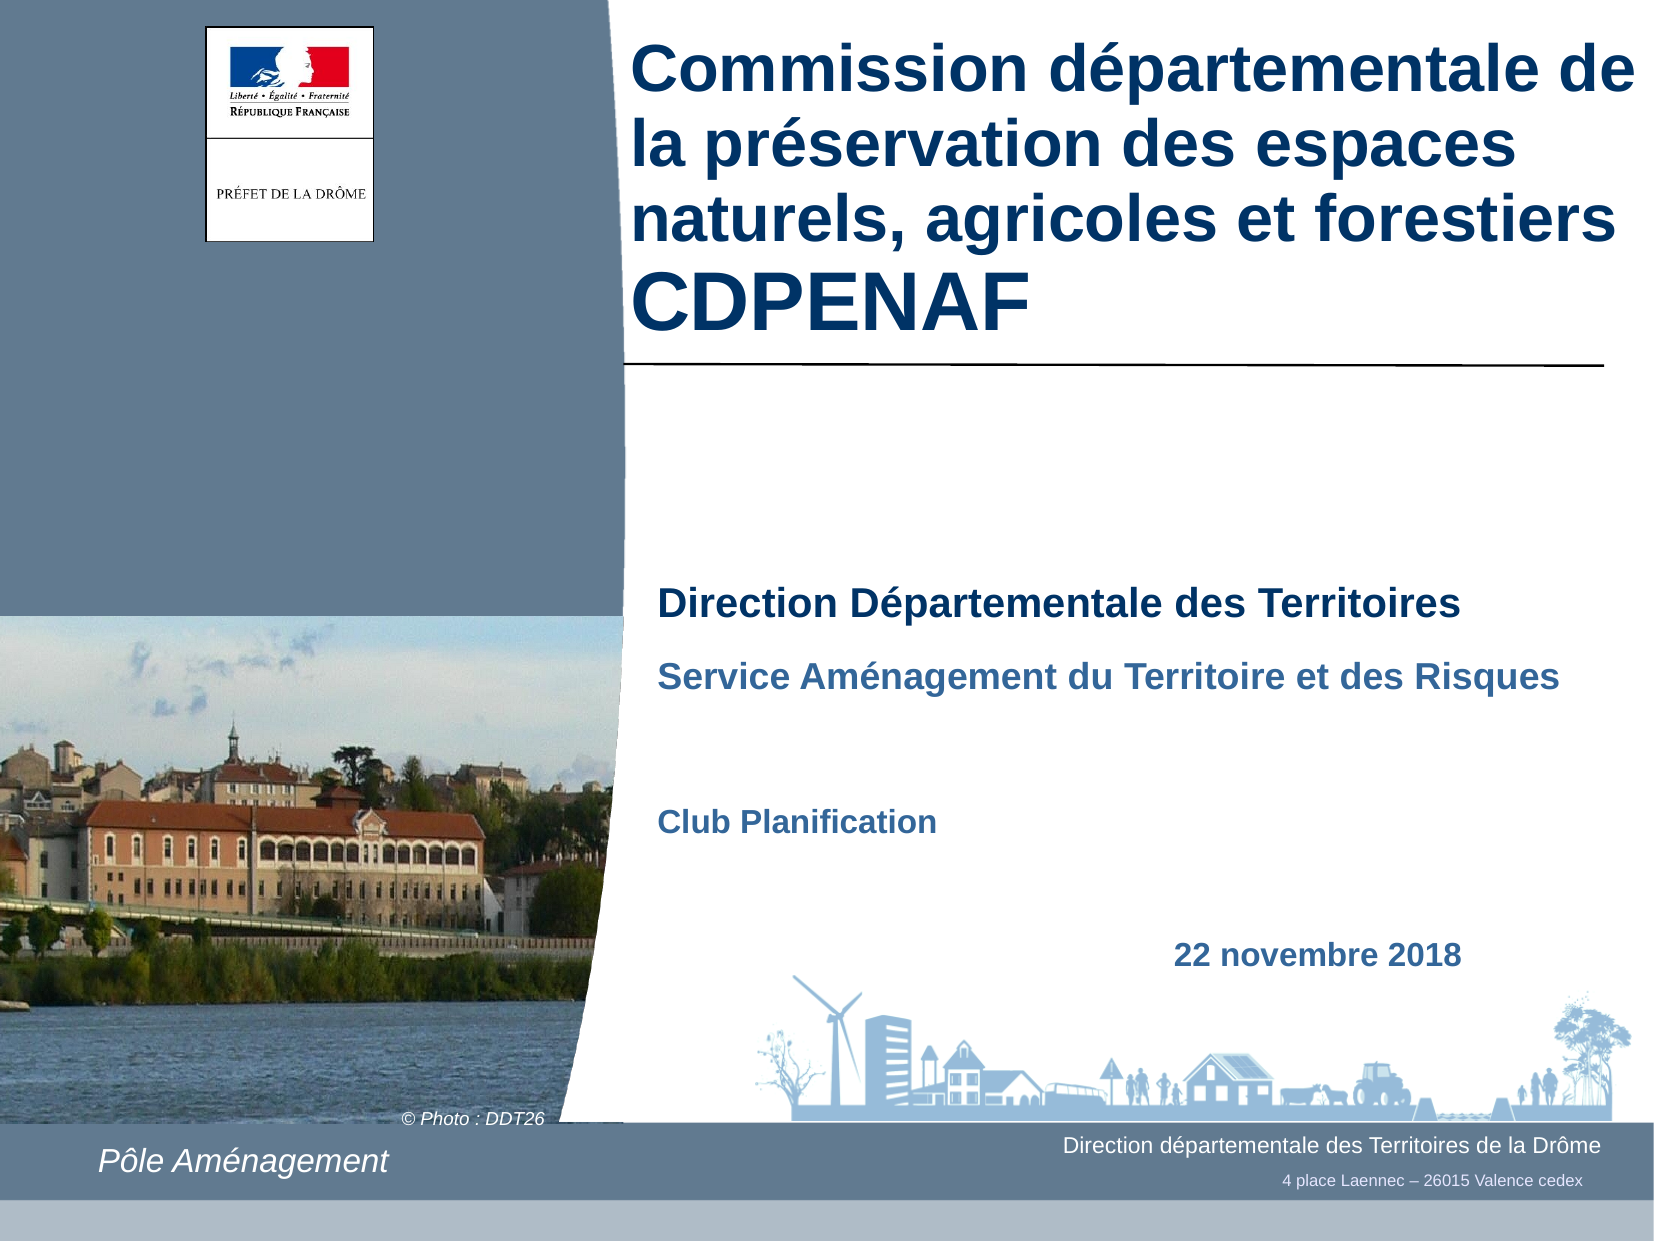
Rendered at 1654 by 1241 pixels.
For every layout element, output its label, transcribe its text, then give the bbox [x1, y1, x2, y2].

text_box © Photo : DDT26 [315, 1088, 631, 1150]
picture [205, 26, 374, 242]
title Commission départementale de la préservation des espaces naturels, agricoles et forestiers CDPENAF [630, 31, 1654, 349]
text_box Direction Départementale des Territoires Service Aménagement du Territoire et des Risques Club Planification 22 novembre 2018 [657, 576, 1605, 977]
picture [0, 612, 1654, 1124]
text_box Pôle Aménagement [26, 1132, 461, 1190]
